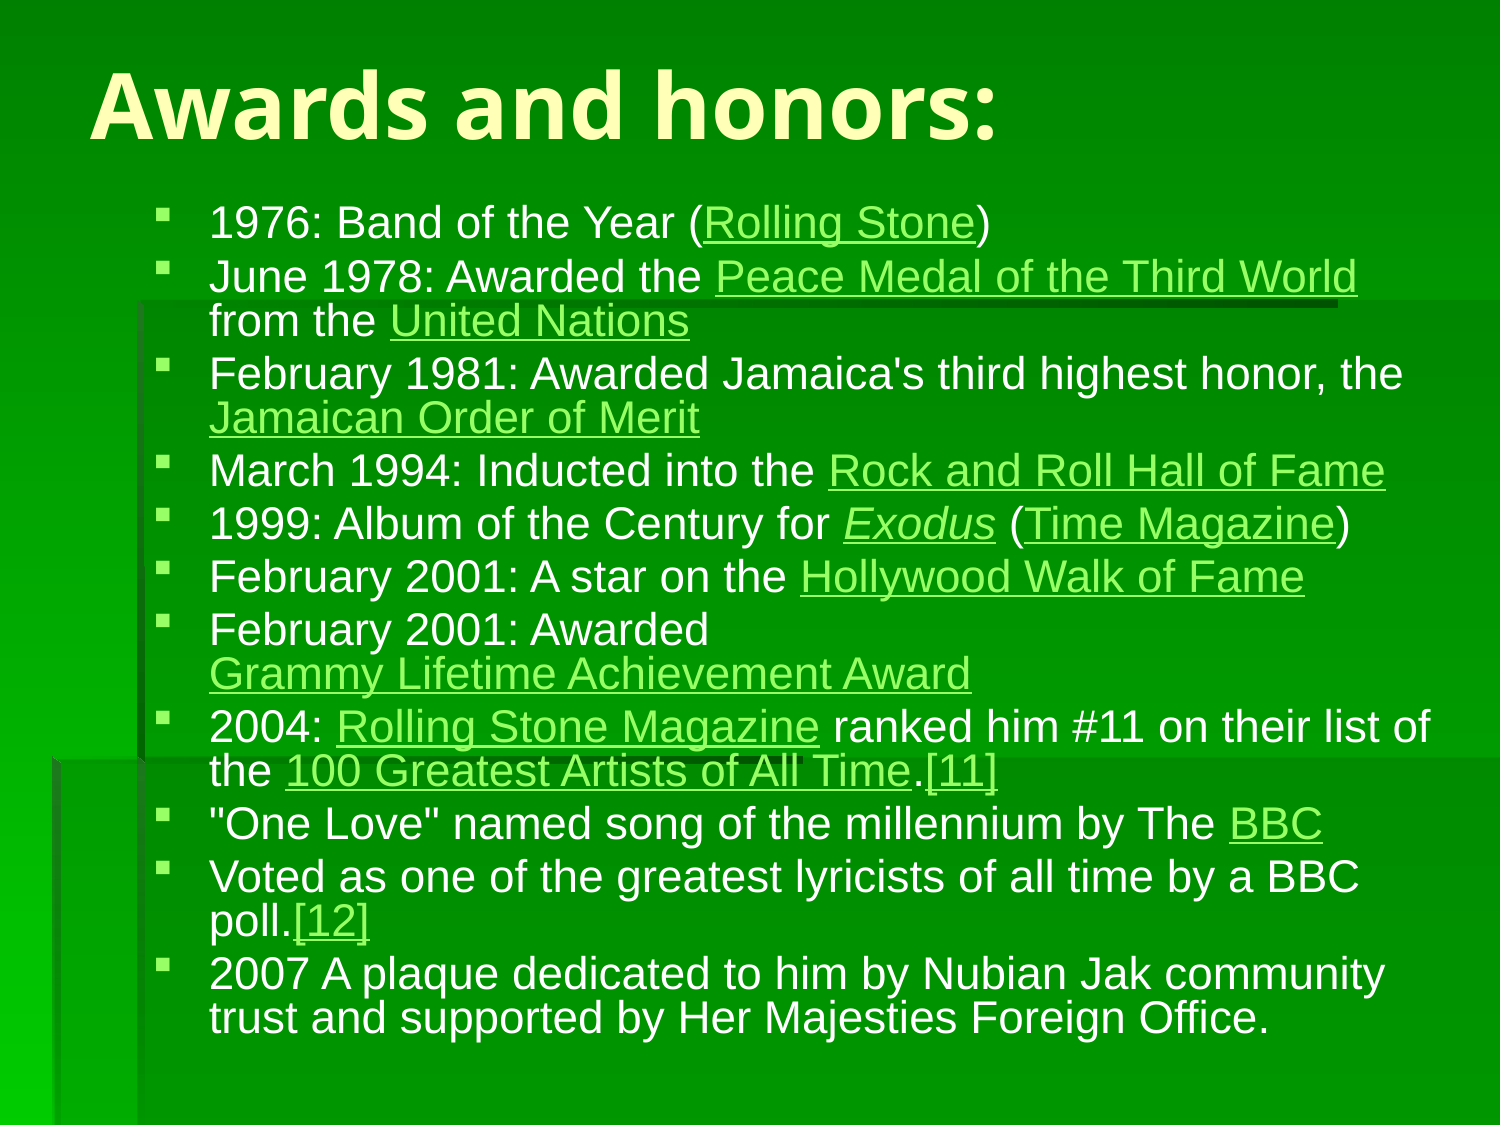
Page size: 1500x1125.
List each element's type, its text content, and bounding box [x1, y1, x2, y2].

list 1976: Band of the Year (Rolling Stone) June 1978: Awarded the Peace Medal of the Third World from the United Nations February 1981: Awarded Jamaica's third highest honor, the Jamaican Order of Merit March 1994: Inducted into the Rock and Roll Hall of Fame 1999: Album of the Century for Exodus (Time Magazine) February 2001: A star on the Hollywood Walk of Fame February 2001: Awarded Grammy Lifetime Achievement Award 2004: Rolling Stone Magazine ranked him #11 on their list of the 100 Greatest Artists of All Time.[11] "One Love" named song of the millennium by The BBC Voted as one of the greatest lyricists of all time by a BBC poll.[12] 2007 A plaque dedicated to him by Nubian Jak community trust and supported by Her Majesties Foreign Office. [137, 196, 1451, 1083]
title Awards and honors: [75, 40, 1451, 275]
